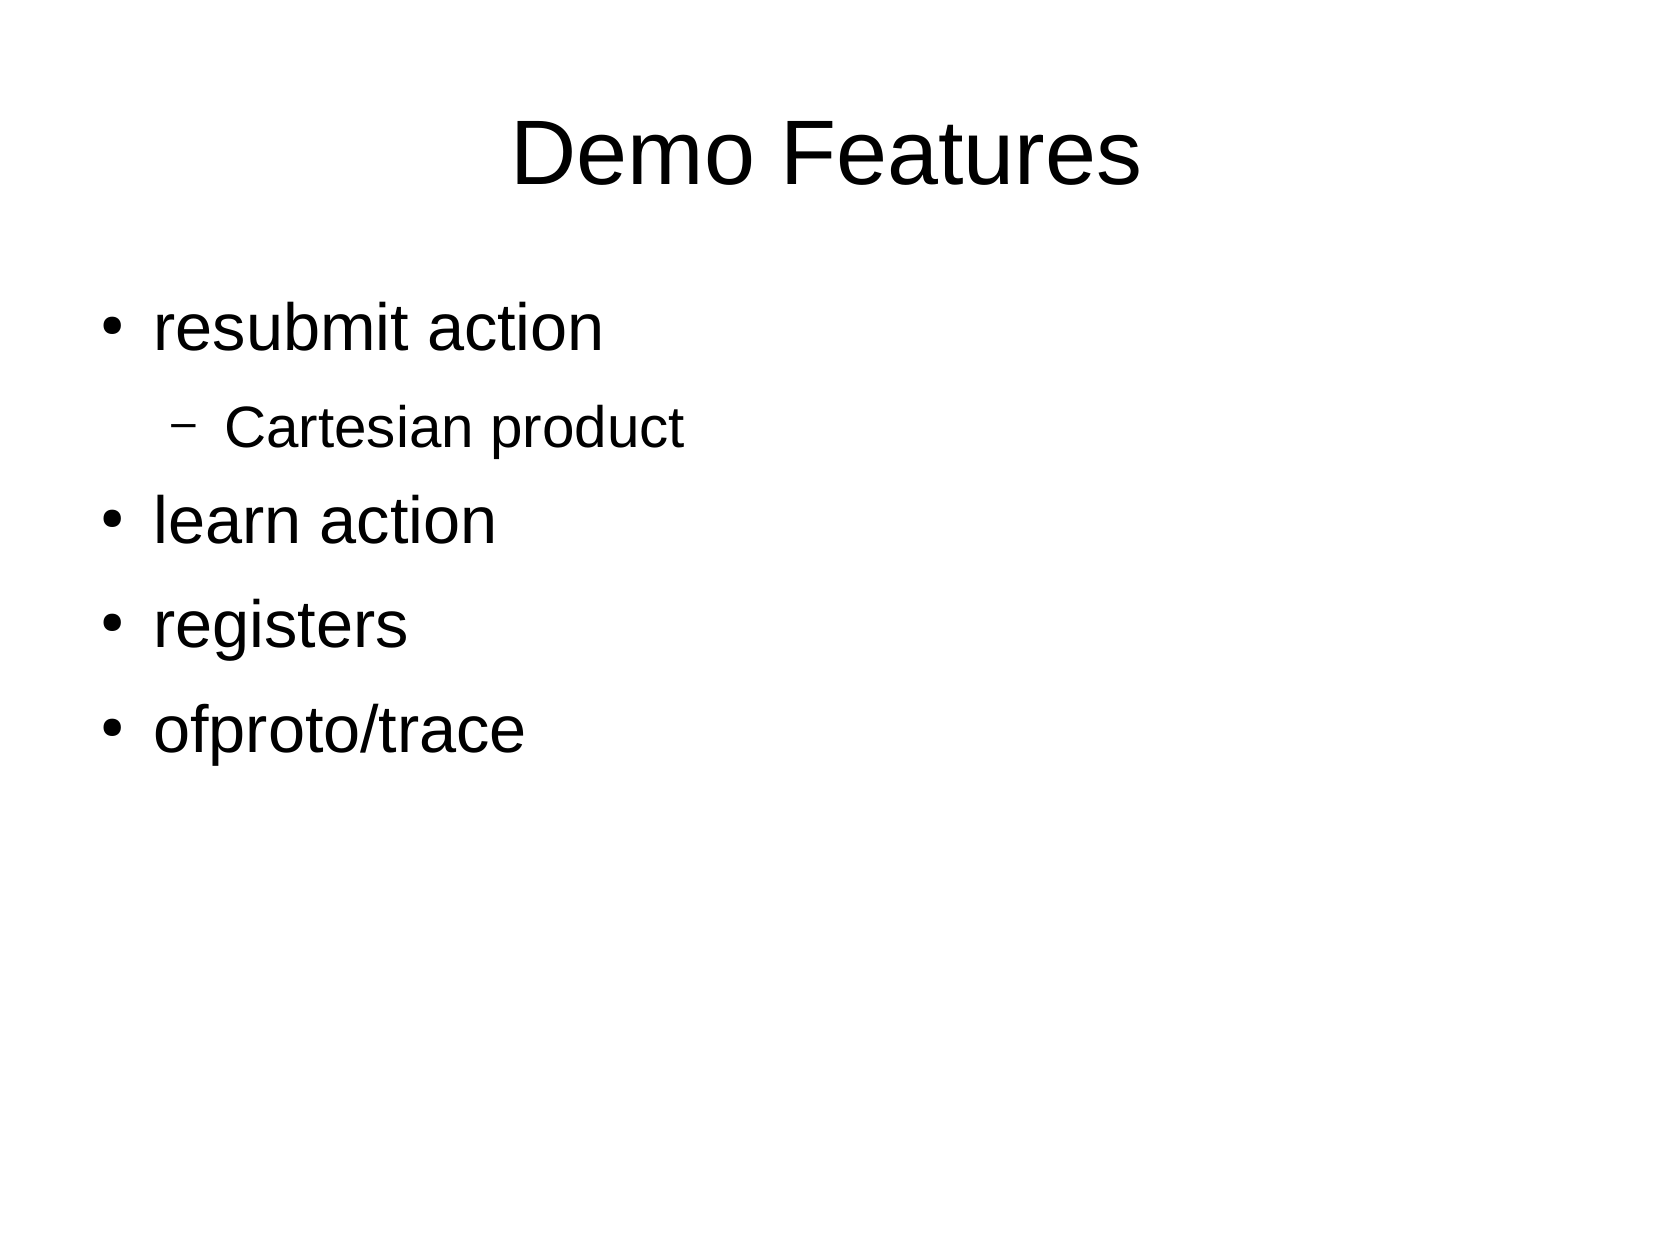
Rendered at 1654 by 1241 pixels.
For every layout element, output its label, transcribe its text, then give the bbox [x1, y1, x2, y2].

title Demo Features [82, 49, 1571, 257]
list resubmit action Cartesian product learn action registers ofproto/trace [82, 290, 1538, 1010]
